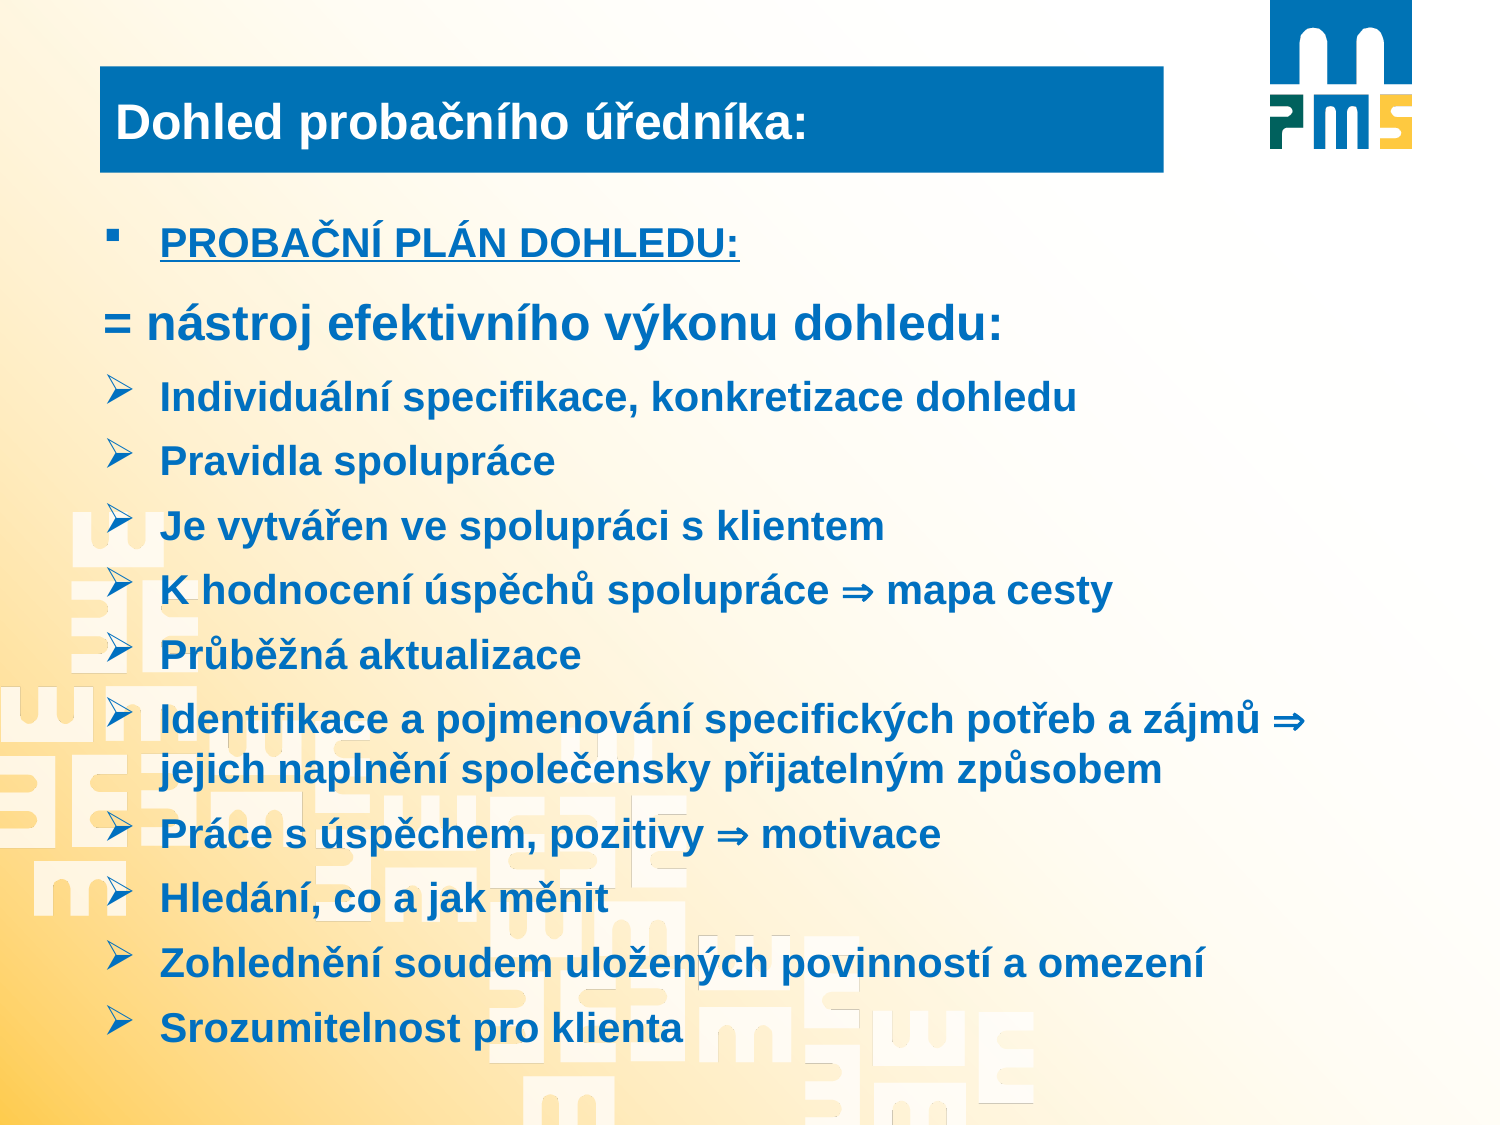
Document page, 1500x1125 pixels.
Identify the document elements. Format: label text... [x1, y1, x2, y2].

text_box PROBAČNÍ PLÁN DOHLEDU: = nástroj efektivního výkonu dohledu: Individuální specifikace, konkretizace dohledu Pravidla spolupráce Je vytvářen ve spolupráci s klientem K hodnocení úspěchů spolupráce  mapa cesty Průběžná aktualizace Identifikace a pojmenování specifických potřeb a zájmů  jejich naplnění společensky přijatelným způsobem Práce s úspěchem, pozitivy  motivace Hledání, co a jak měnit Zohlednění soudem uložených povinností a omezení Srozumitelnost pro klienta [88, 207, 1365, 1059]
picture [0, 0, 1500, 1125]
title Dohled probačního úředníka: [100, 66, 1164, 173]
